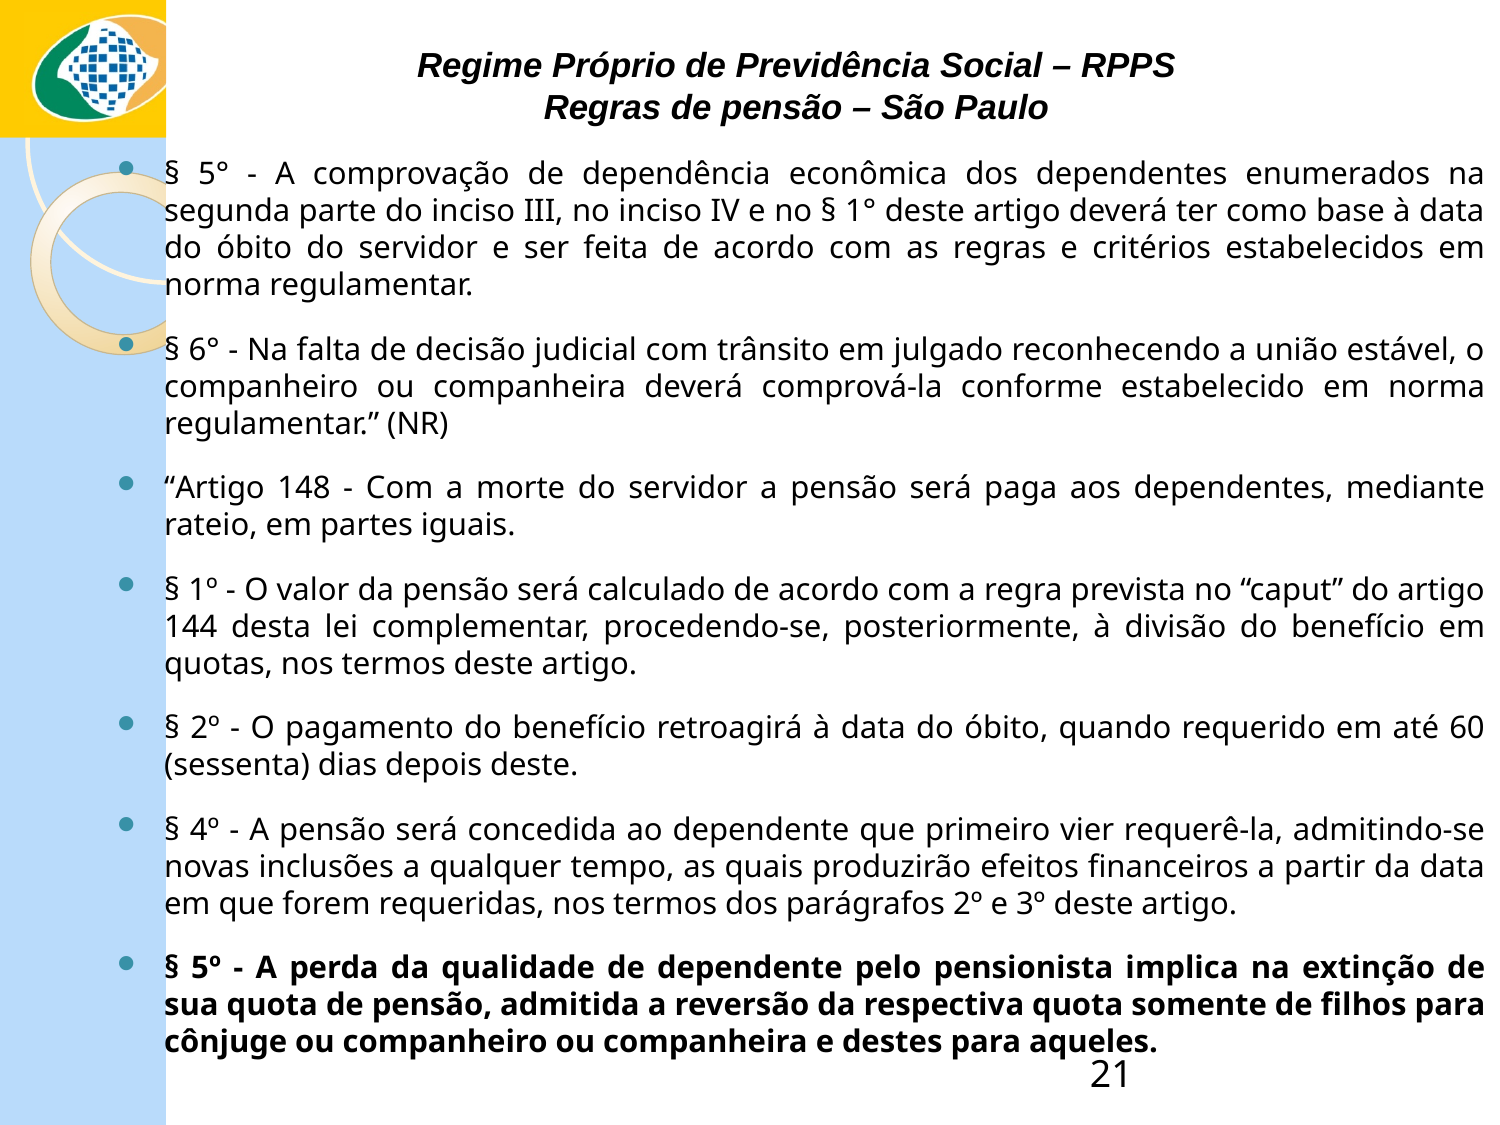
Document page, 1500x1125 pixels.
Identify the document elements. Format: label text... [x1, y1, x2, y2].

title [76, 0, 1500, 102]
picture [24, 12, 93, 125]
list Regime Próprio de Previdência Social – RPPS Regras de pensão – São Paulo § 5° - A comprovação de dependência econômica dos dependentes enumerados na segunda parte do inciso III, no inciso IV e no § 1° deste artigo deverá ter como base à data do óbito do servidor e ser feita de acordo com as regras e critérios estabelecidos em norma regulamentar. § 6° - Na falta de decisão judicial com trânsito em julgado reconhecendo a união estável, o companheiro ou companheira deverá comprová-la conforme estabelecido em norma regulamentar.” (NR) “Artigo 148 - Com a morte do servidor a pensão será paga aos dependentes, mediante rateio, em partes iguais. § 1º - O valor da pensão será calculado de acordo com a regra prevista no “caput” do artigo 144 desta lei complementar, procedendo-se, posteriormente, à divisão do benefício em quotas, nos termos deste artigo. § 2º - O pagamento do benefício retroagirá à data do óbito, quando requerido em até 60 (sessenta) dias depois deste. § 4º - A pensão será concedida ao dependente que primeiro vier requerê-la, admitindo-se novas inclusões a qualquer tempo, as quais produzirão efeitos financeiros a partir da data em que forem requeridas, nos termos dos parágrafos 2º e 3º deste artigo. § 5º - A perda da qualidade de dependente pelo pensionista implica na extinção de sua quota de pensão, admitida a reversão da respectiva quota somente de filhos para cônjuge ou companheiro ou companheira e destes para aqueles. [93, 35, 1500, 1070]
slide_number <número> [1074, 1042, 1425, 1103]
